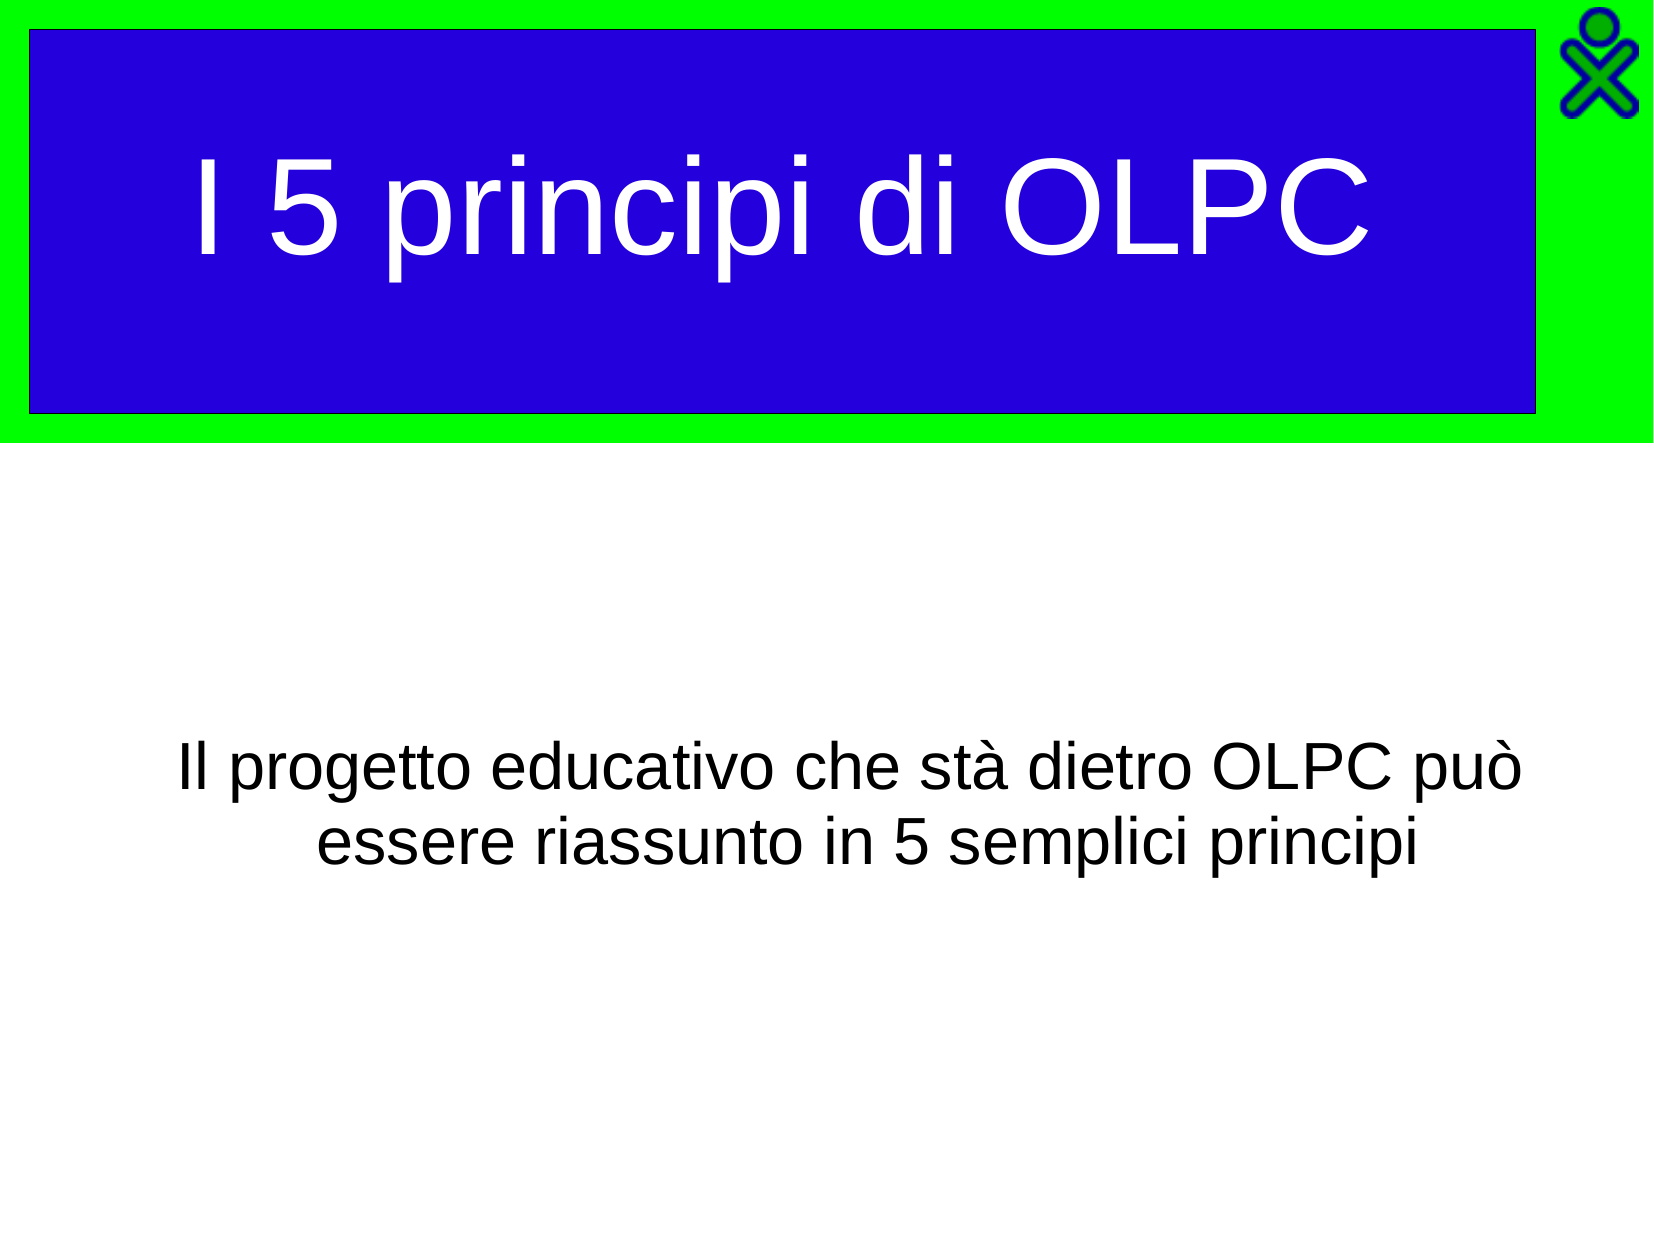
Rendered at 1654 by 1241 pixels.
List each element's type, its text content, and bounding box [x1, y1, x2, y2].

title I 5 principi di OLPC [59, 0, 1506, 414]
picture [1559, 7, 1639, 119]
subtitle Il progetto educativo che stà dietro OLPC può essere riassunto in 5 semplici principi [88, 485, 1577, 1123]
